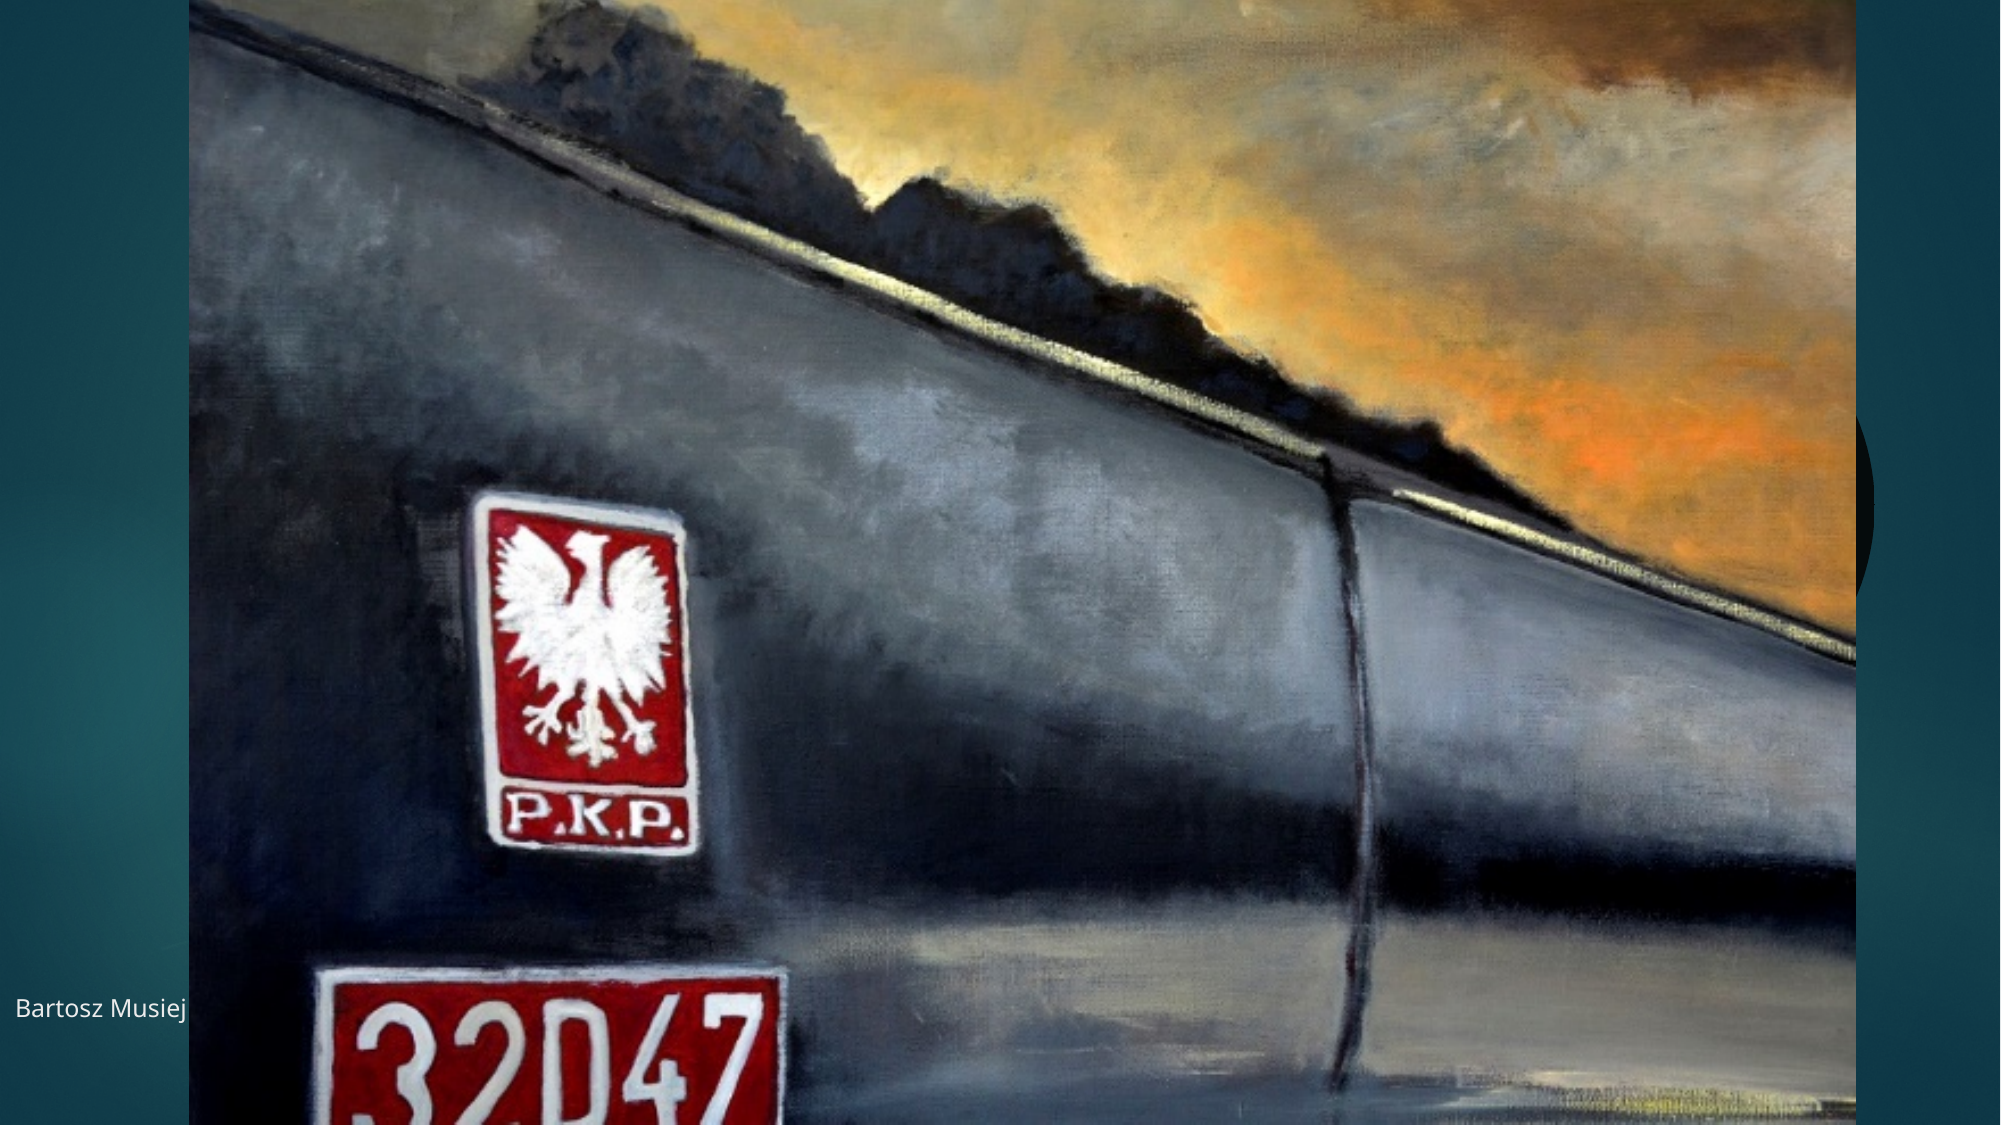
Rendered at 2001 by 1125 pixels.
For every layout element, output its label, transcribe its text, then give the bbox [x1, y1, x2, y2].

picture [189, 0, 1856, 1125]
title Bartosz Musiej [0, 895, 189, 1125]
